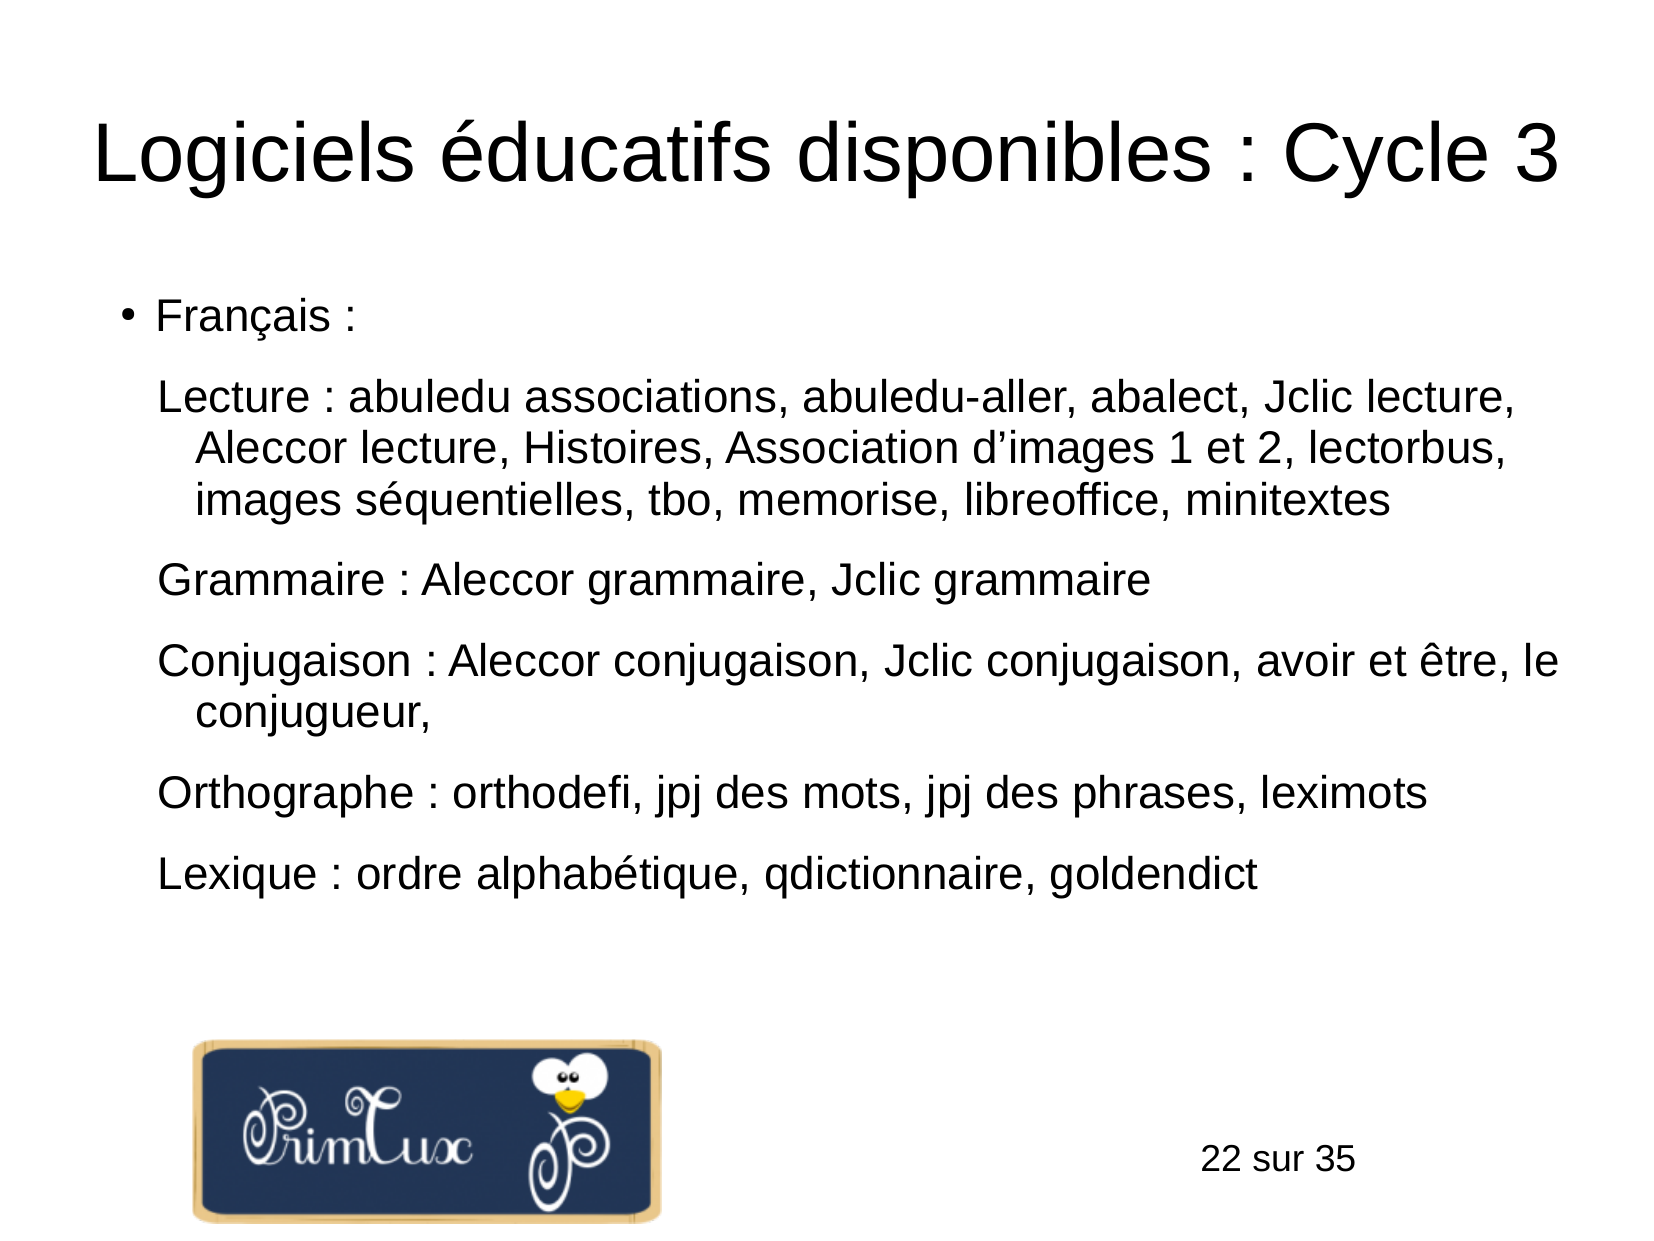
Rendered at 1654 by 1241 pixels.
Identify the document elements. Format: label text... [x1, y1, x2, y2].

title Logiciels éducatifs disponibles : Cycle 3 [82, 49, 1571, 257]
list Français : Lecture : abuledu associations, abuledu-aller, abalect, Jclic lecture, Aleccor lecture, Histoires, Association d’images 1 et 2, lectorbus, images séquentielles, tbo, memorise, libreoffice, minitextes Grammaire : Aleccor grammaire, Jclic grammaire Conjugaison : Aleccor conjugaison, Jclic conjugaison, avoir et être, le conjugueur, Orthographe : orthodefi, jpj des mots, jpj des phrases, leximots Lexique : ordre alphabétique, qdictionnaire, goldendict [82, 290, 1571, 1010]
picture [192, 1039, 662, 1224]
